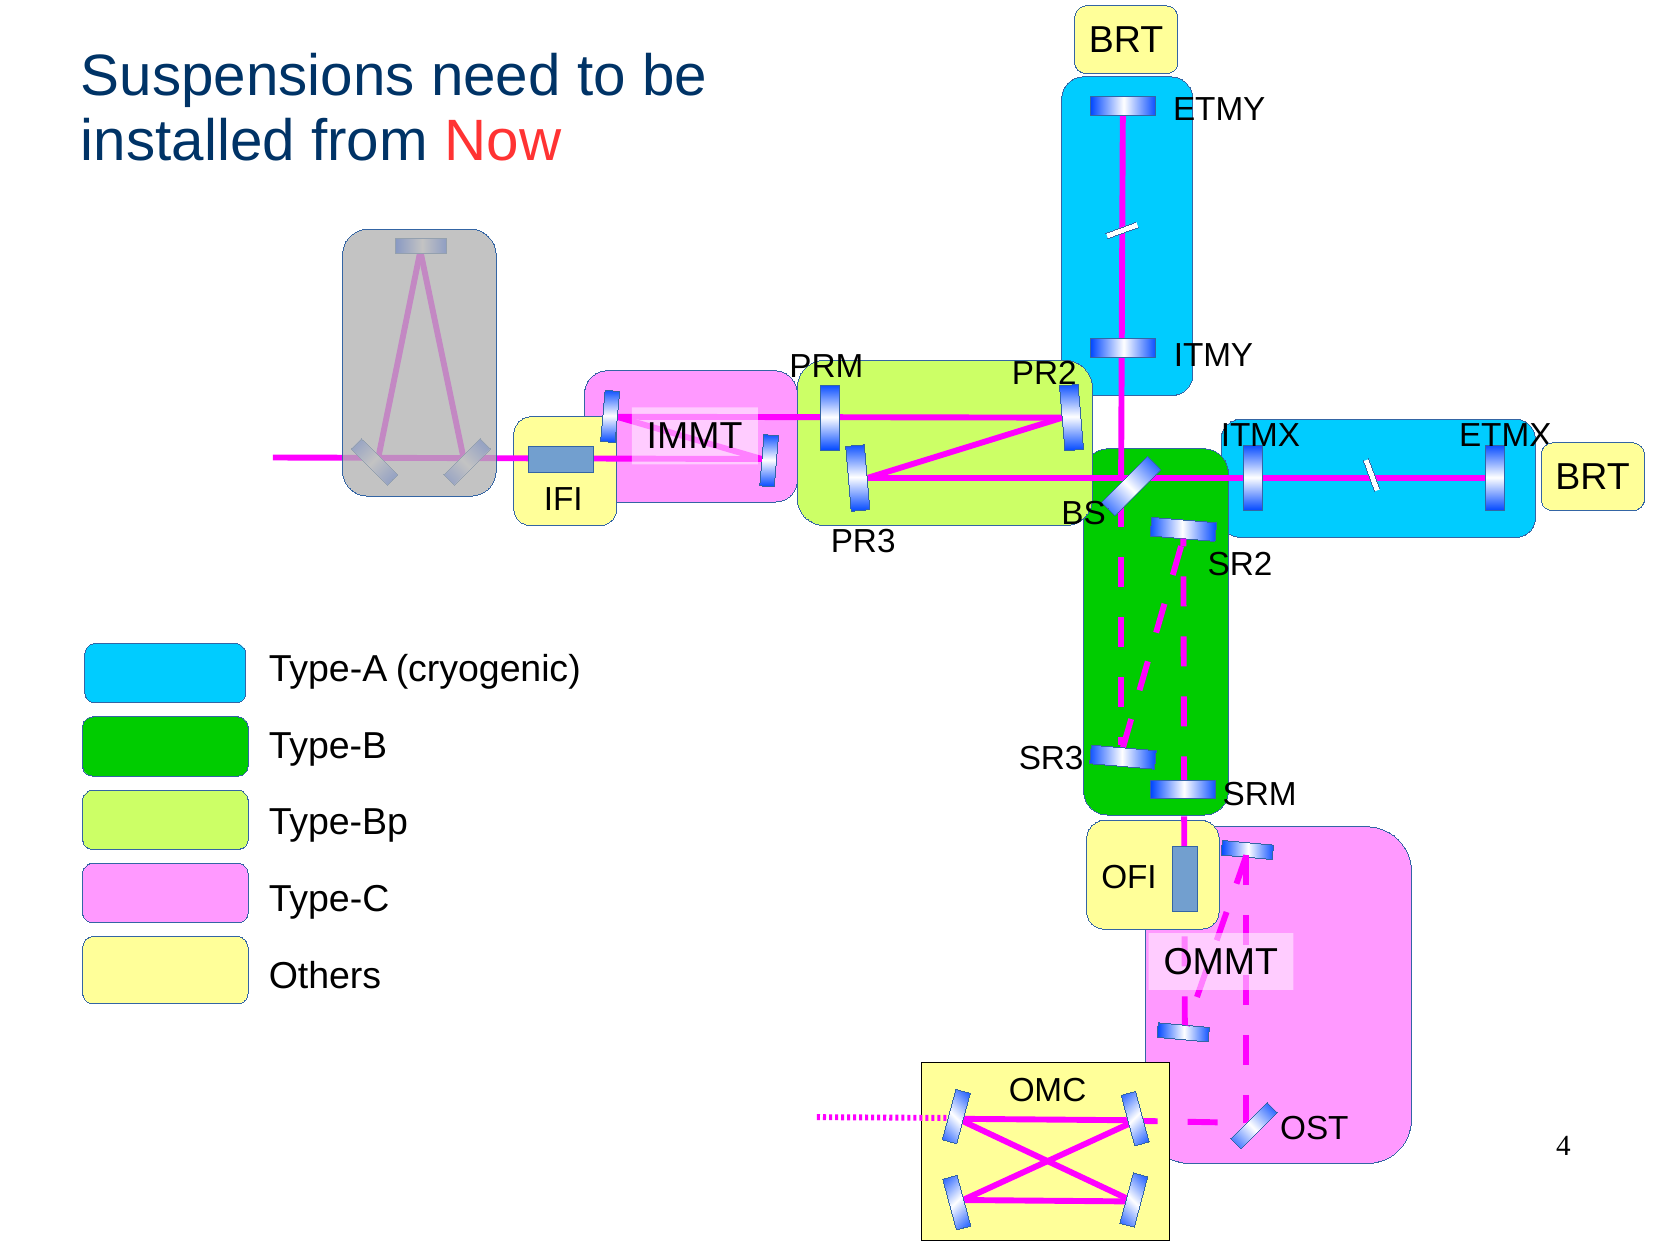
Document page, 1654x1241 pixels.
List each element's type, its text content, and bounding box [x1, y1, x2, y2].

text_box [1061, 76, 1193, 396]
text_box [82, 716, 249, 777]
text_box OMMT [1148, 933, 1294, 990]
text_box [84, 643, 246, 703]
text_box SRM [1207, 768, 1312, 821]
text_box PRM [774, 340, 886, 393]
text_box [82, 790, 249, 850]
text_box Suspensions need to be installed from Now [66, 35, 739, 180]
text_box Type-C [253, 870, 405, 928]
text_box PR3 [816, 515, 911, 568]
text_box [82, 863, 249, 923]
text_box Type-Bp [254, 793, 423, 851]
text_box ITMY [1159, 328, 1274, 381]
text_box OST [1265, 1102, 1369, 1155]
text_box PR2 [997, 347, 1097, 400]
text_box [921, 820, 1412, 1241]
text_box ETMY [1158, 82, 1281, 135]
text_box ITMX [1206, 408, 1316, 461]
text_box Others [253, 947, 397, 1004]
text_box [513, 360, 1536, 816]
text_box BRT [1541, 442, 1645, 511]
text_box BS [1046, 487, 1121, 540]
text_box BRT [1074, 5, 1178, 74]
text_box SR3 [1003, 732, 1099, 785]
text_box IMMT [631, 407, 758, 465]
text_box Type-A (cryogenic) [253, 639, 596, 697]
text_box IFI [529, 473, 632, 526]
text_box Type-B [254, 716, 403, 774]
text_box SR2 [1192, 538, 1291, 591]
text_box [82, 936, 249, 1004]
text_box ETMX [1444, 408, 1567, 461]
text_box OMC [993, 1064, 1102, 1117]
text_box OFI [1086, 851, 1190, 904]
text_box [342, 229, 497, 497]
